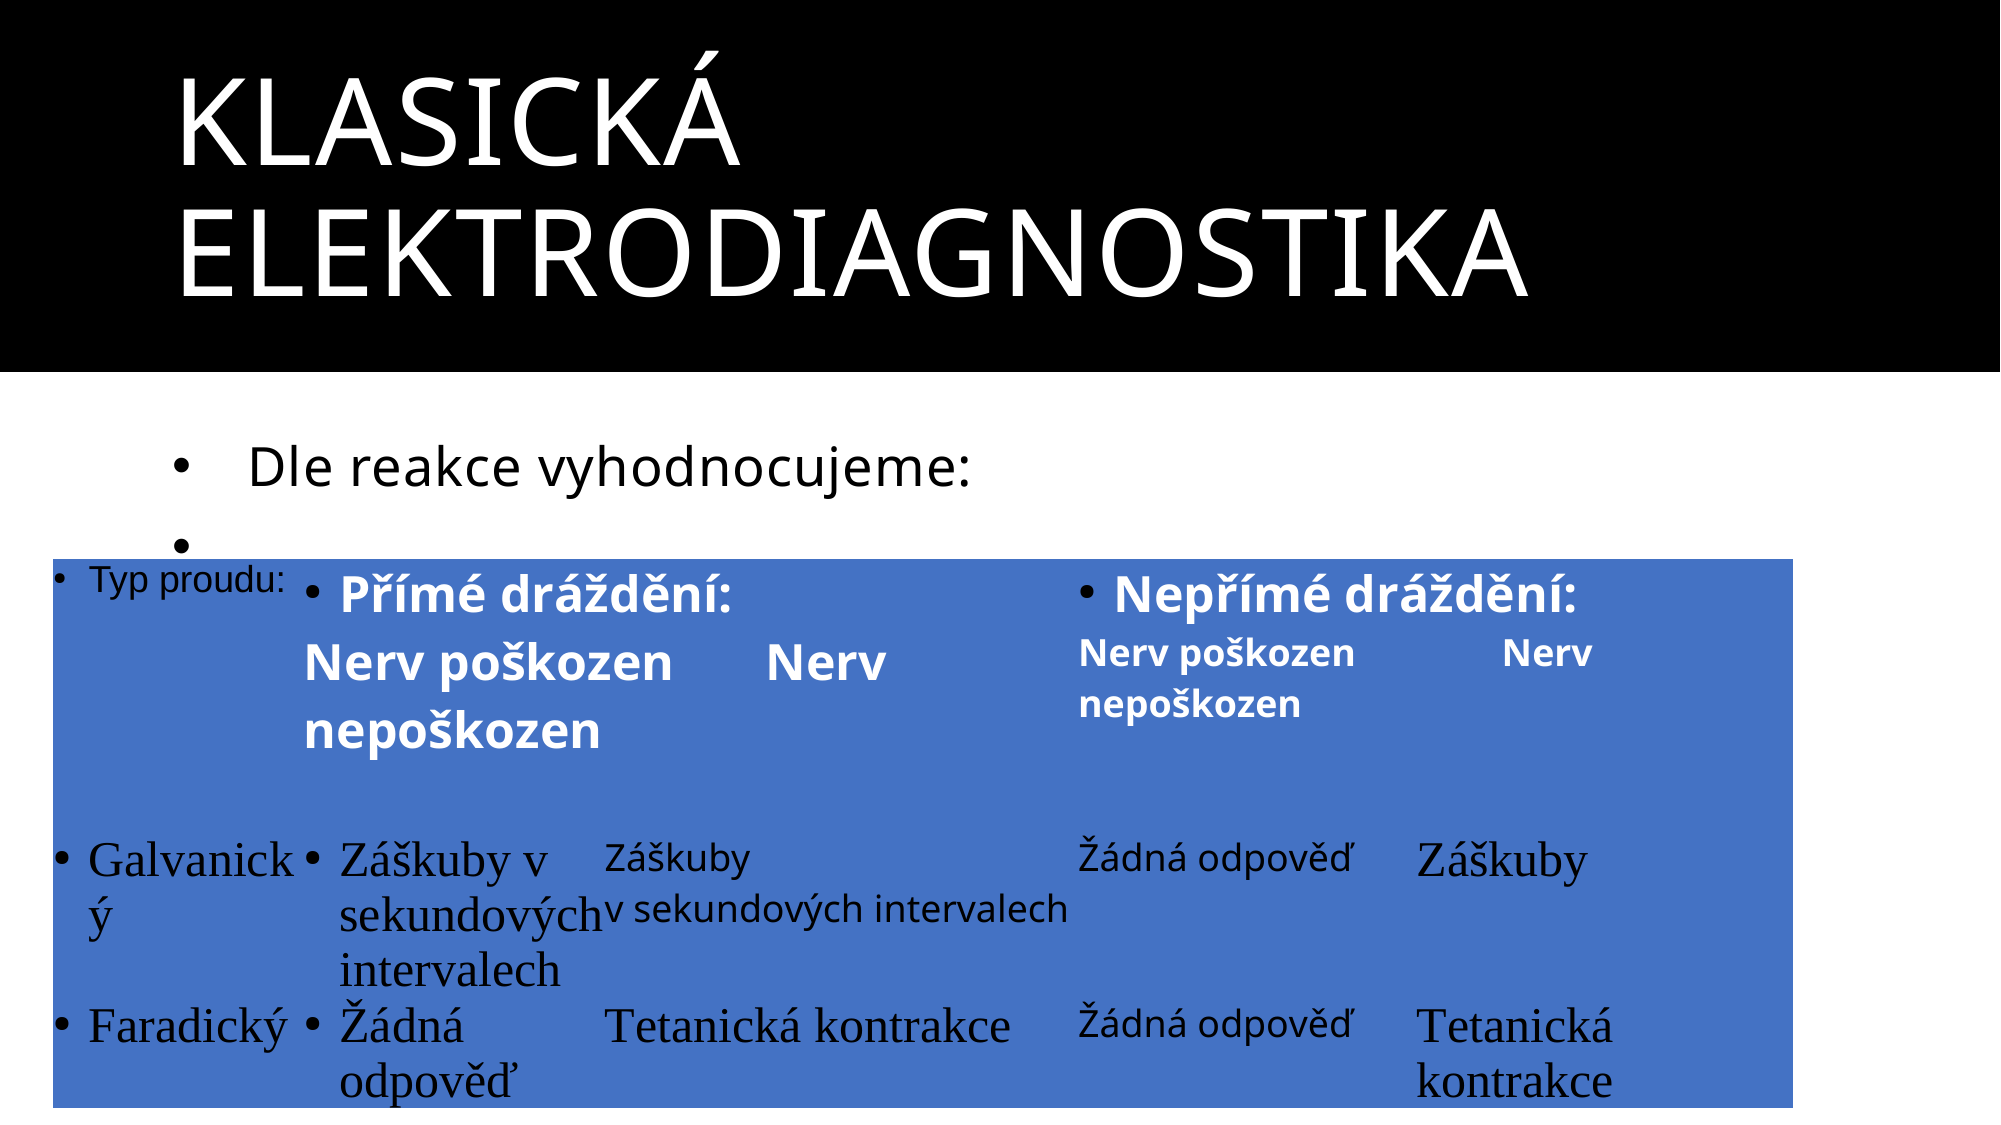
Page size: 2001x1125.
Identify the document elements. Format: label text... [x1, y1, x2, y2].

table_cell Tetanická kontrakce [605, 998, 1078, 1108]
table_cell Žádná odpověď [304, 998, 605, 1108]
table_cell Záškuby [1417, 832, 1793, 998]
table_cell Záškuby v sekundových intervalech [605, 832, 1078, 998]
table_header Nepřímé dráždění: Nerv poškozen Nerv nepoškozen [1078, 559, 1793, 832]
table_header Typ proudu: [53, 559, 304, 832]
title KLASICKÁ ELEKTRODIAGNOSTIKA [157, 52, 1842, 332]
table_cell Galvanický [53, 832, 304, 998]
table_cell Žádná odpověď [1078, 998, 1417, 1108]
table_cell Záškuby v sekundových intervalech [304, 832, 605, 998]
table_cell Faradický [53, 998, 304, 1108]
table_cell Žádná odpověď [1078, 832, 1417, 998]
table_header Přímé dráždění: Nerv poškozen Nerv nepoškozen [304, 559, 1078, 832]
table_cell Tetanická kontrakce [1417, 998, 1793, 1108]
list Dle reakce vyhodnocujeme: [157, 424, 1842, 1014]
